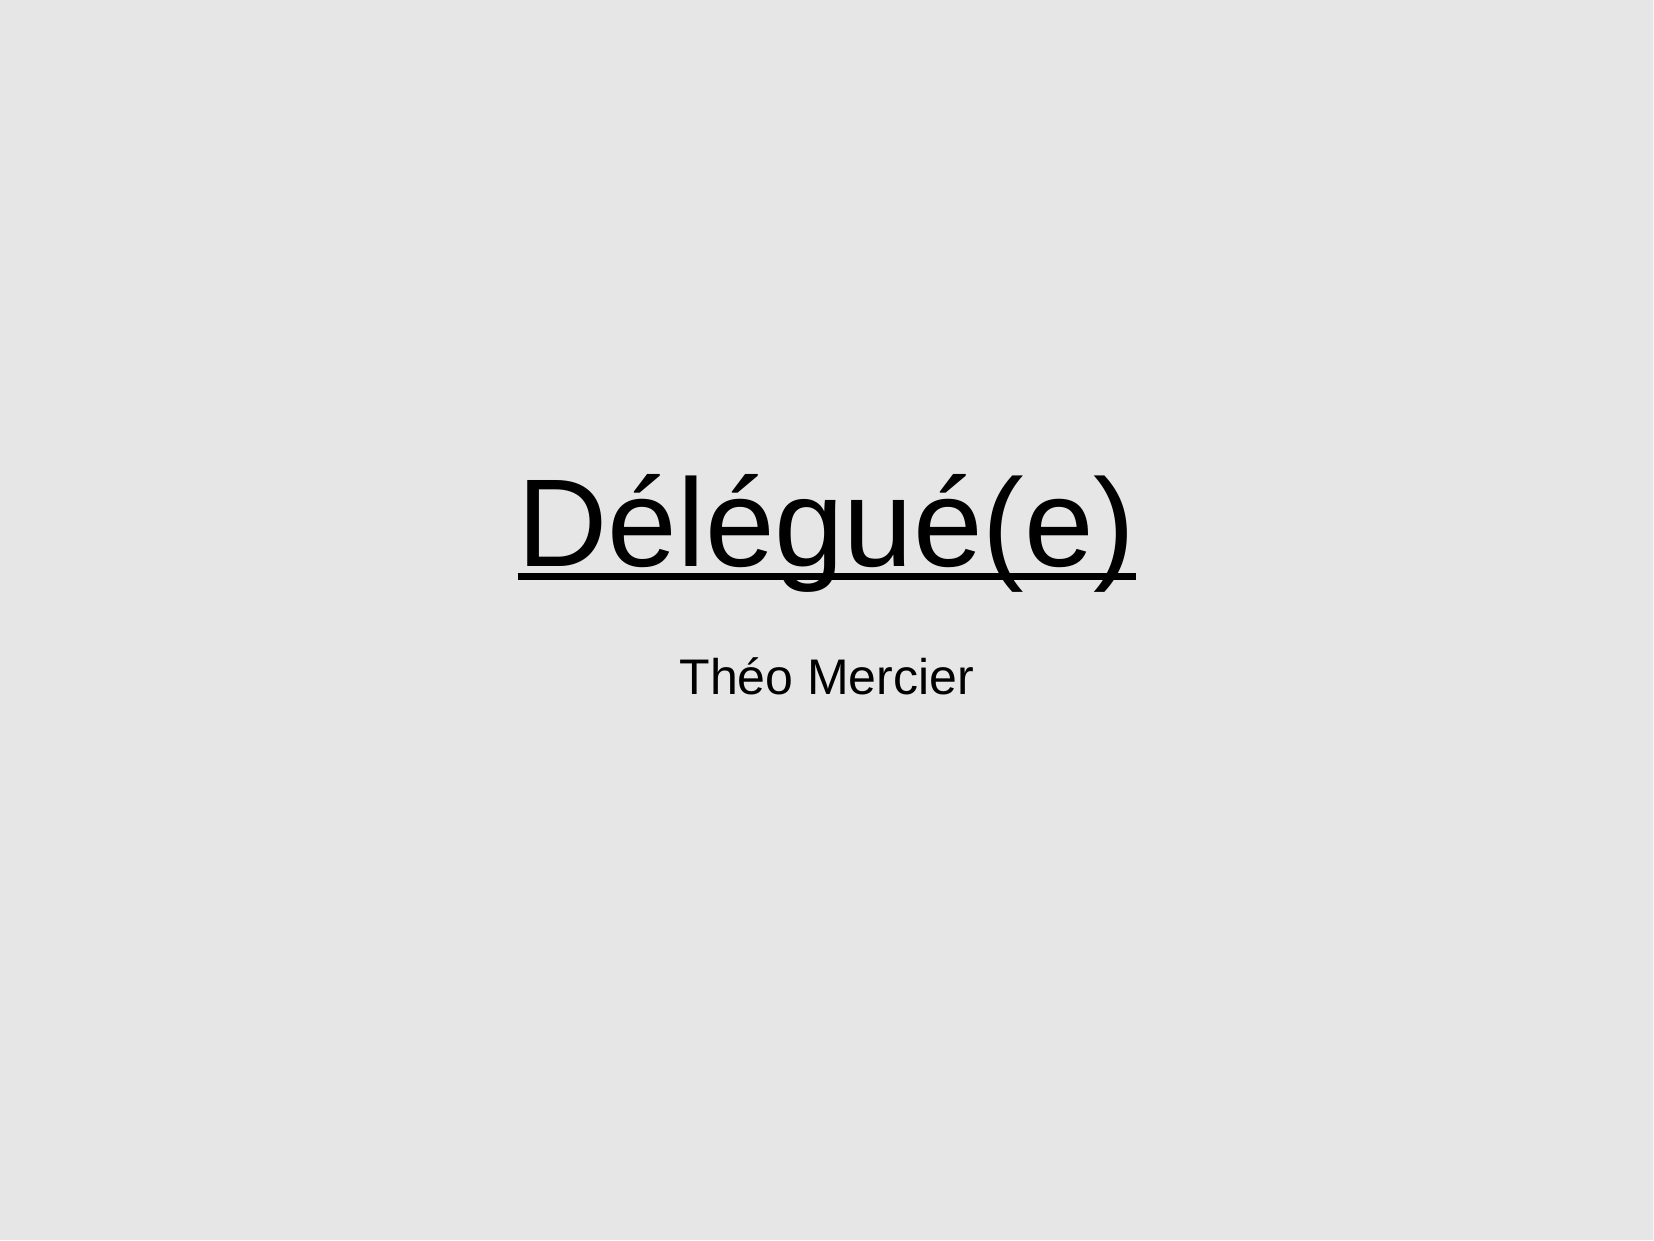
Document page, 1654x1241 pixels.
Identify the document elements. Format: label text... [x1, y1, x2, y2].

subtitle Délégué(e) Théo Mercier [82, 49, 1571, 1109]
